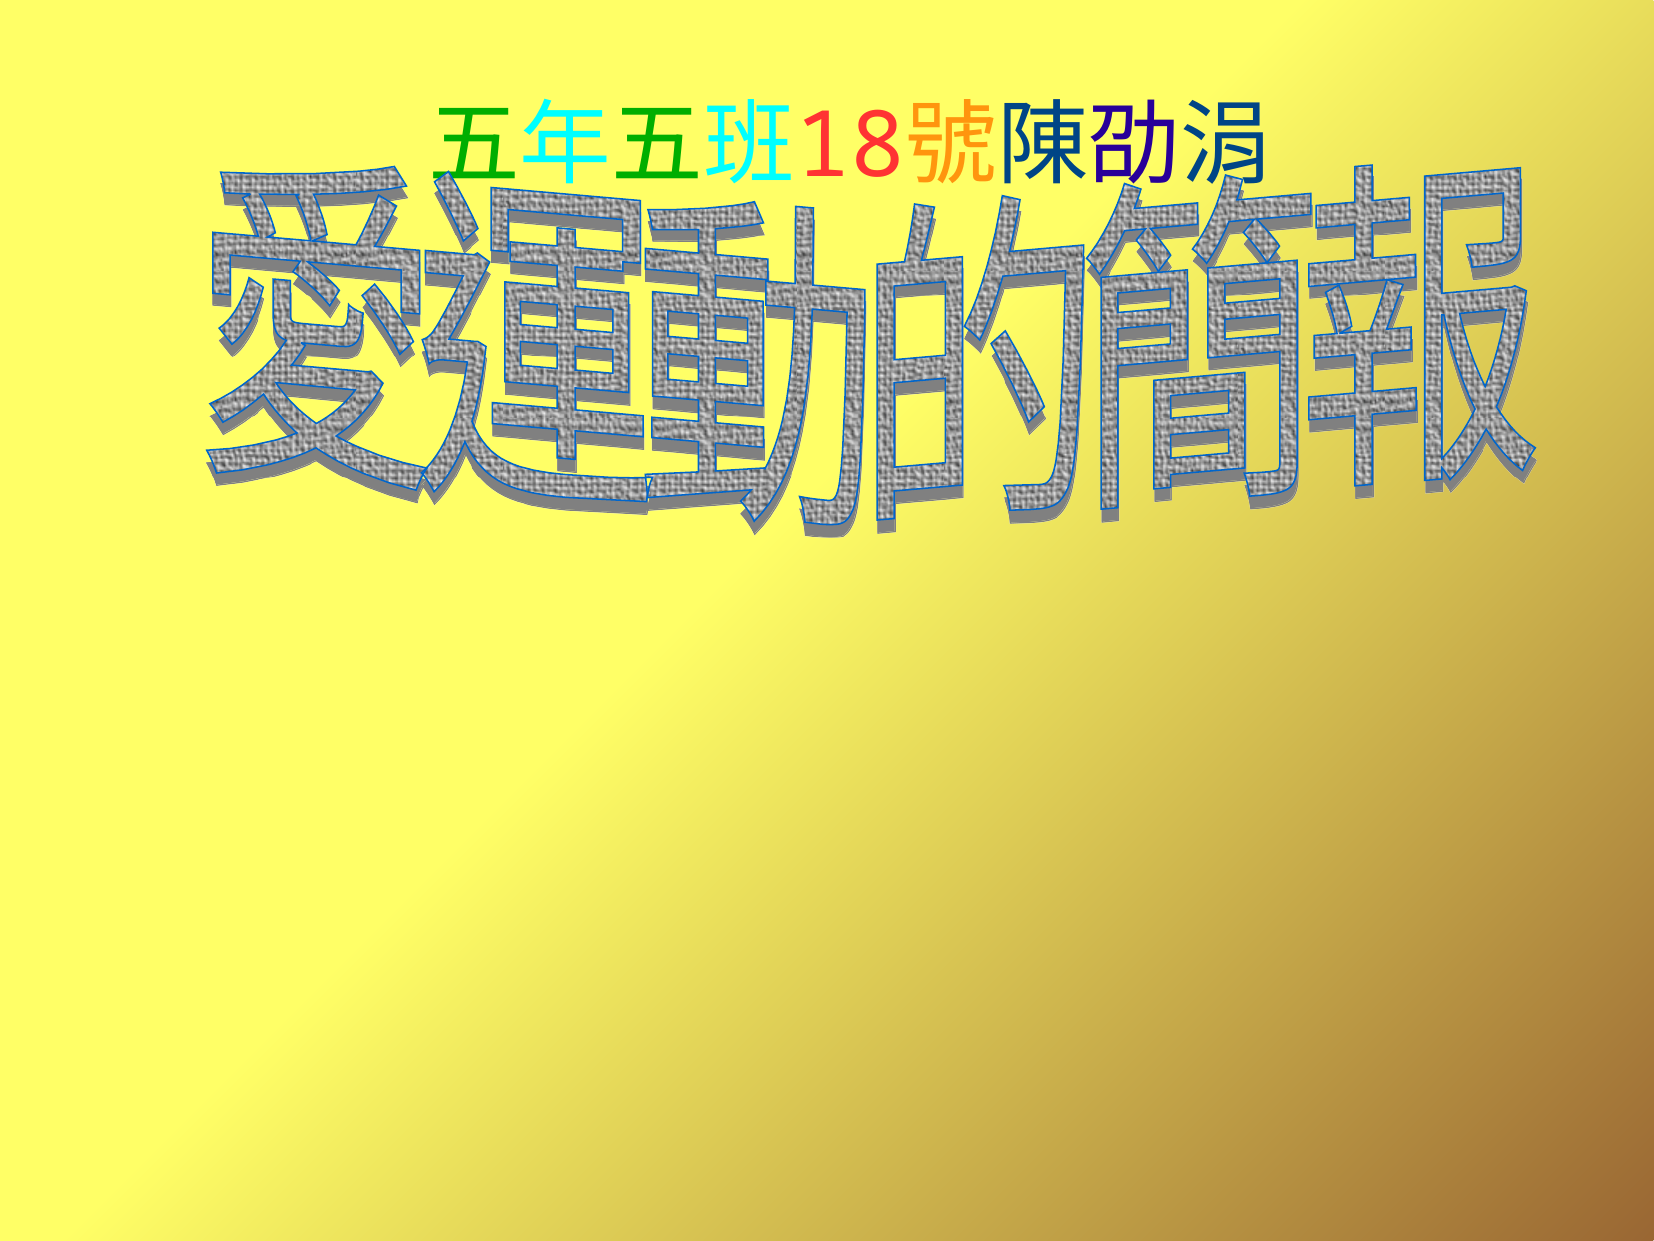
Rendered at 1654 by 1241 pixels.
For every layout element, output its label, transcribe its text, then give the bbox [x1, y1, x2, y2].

text_box 愛運動的簡報 [964, 195, 1084, 511]
text_box 愛運動的簡報 [434, 171, 478, 241]
text_box 愛運動的簡報 [1153, 372, 1245, 489]
text_box 愛運動的簡報 [206, 201, 865, 525]
text_box 五年五班18號陳劭涓 [413, 62, 1300, 188]
text_box 愛運動的簡報 [219, 277, 264, 345]
text_box 愛運動的簡報 [991, 330, 1045, 422]
text_box 愛運動的簡報 [1308, 165, 1417, 486]
text_box 愛運動的簡報 [1192, 175, 1311, 497]
text_box 愛運動的簡報 [1086, 183, 1198, 510]
text_box 愛運動的簡報 [212, 166, 420, 314]
text_box 愛運動的簡報 [1424, 167, 1536, 481]
picture [354, 561, 1329, 1152]
text_box 愛運動的簡報 [362, 284, 414, 355]
text_box 愛運動的簡報 [491, 187, 644, 460]
text_box 愛運動的簡報 [877, 203, 963, 521]
